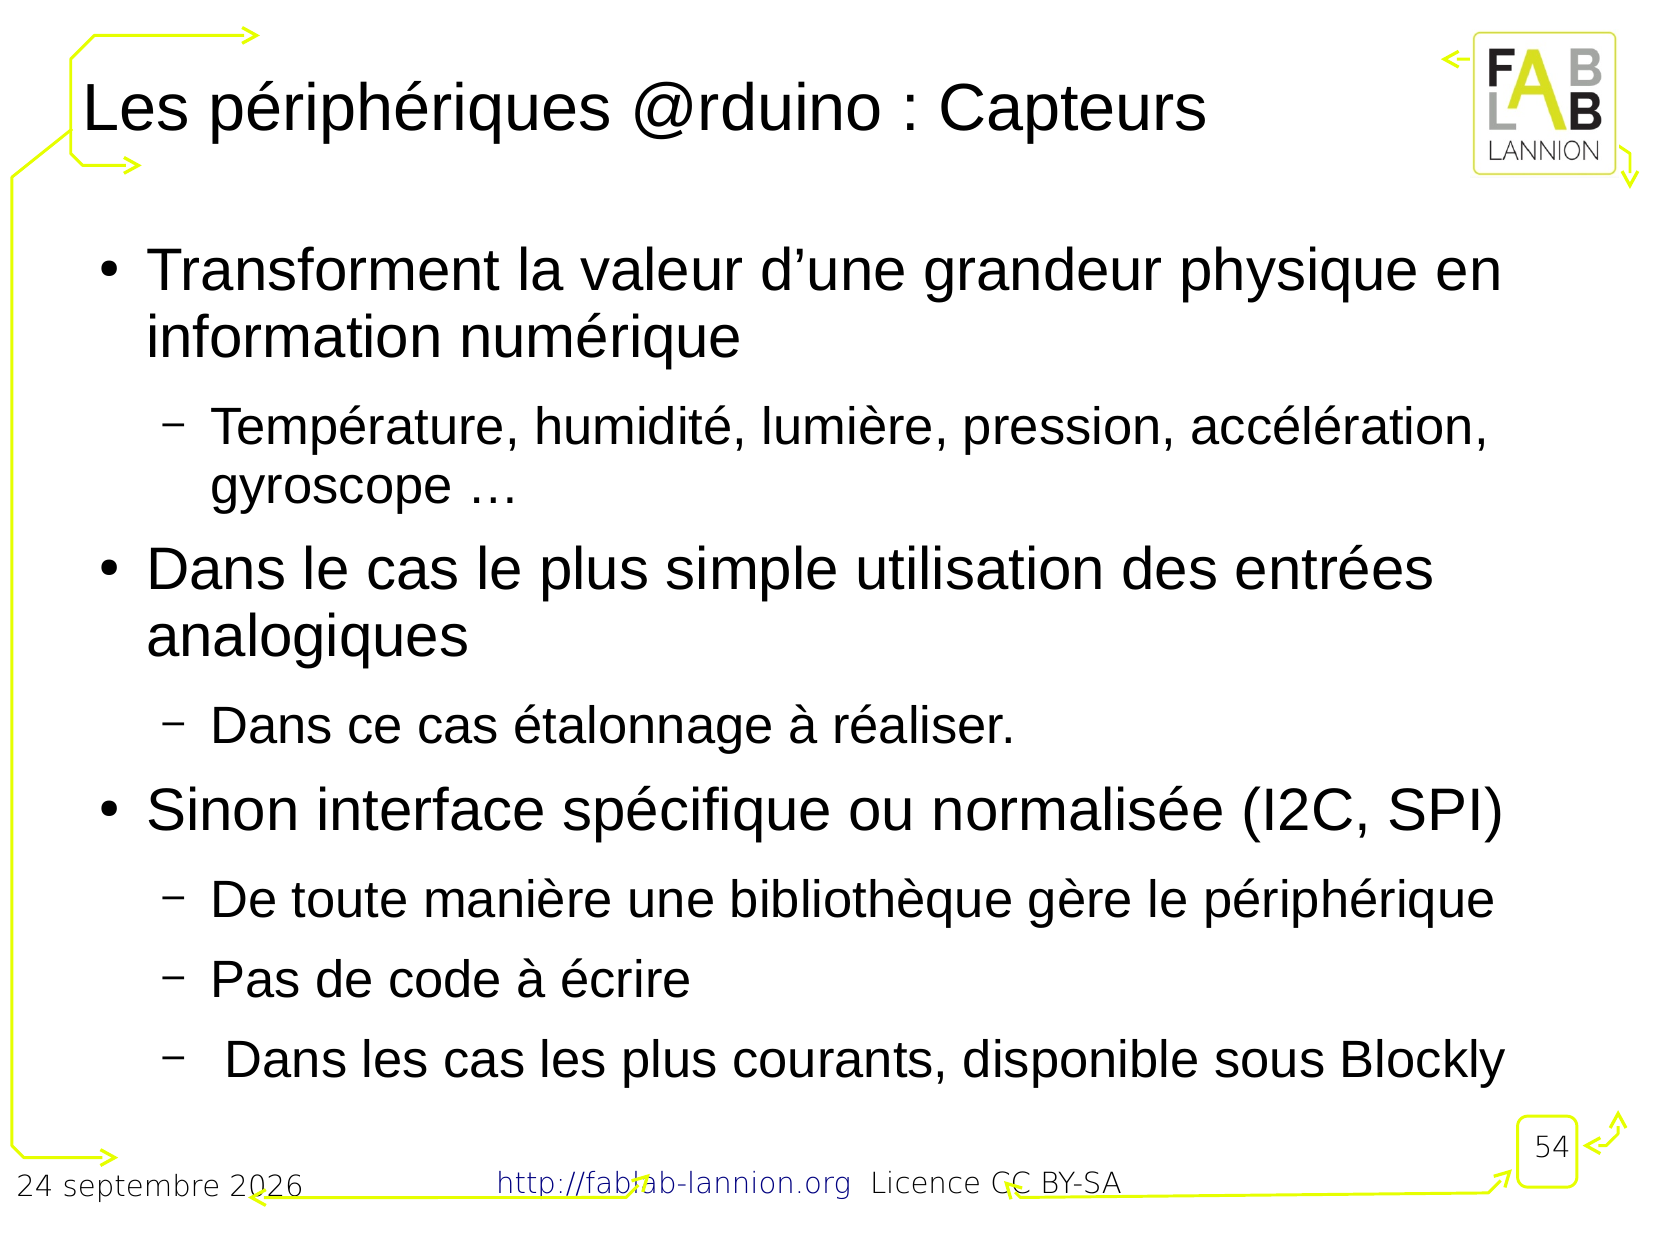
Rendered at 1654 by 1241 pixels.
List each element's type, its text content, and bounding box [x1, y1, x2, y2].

title Les périphériques @rduino : Capteurs [82, 49, 1441, 166]
picture [1470, 29, 1619, 178]
list Transforment la valeur d’une grandeur physique en information numérique Température, humidité, lumière, pression, accélération, gyroscope … Dans le cas le plus simple utilisation des entrées analogiques Dans ce cas étalonnage à réaliser. Sinon interface spécifique ou normalisée (I2C, SPI) De toute manière une bibliothèque gère le périphérique Pas de code à écrire Dans les cas les plus courants, disponible sous Blockly [82, 236, 1571, 1099]
